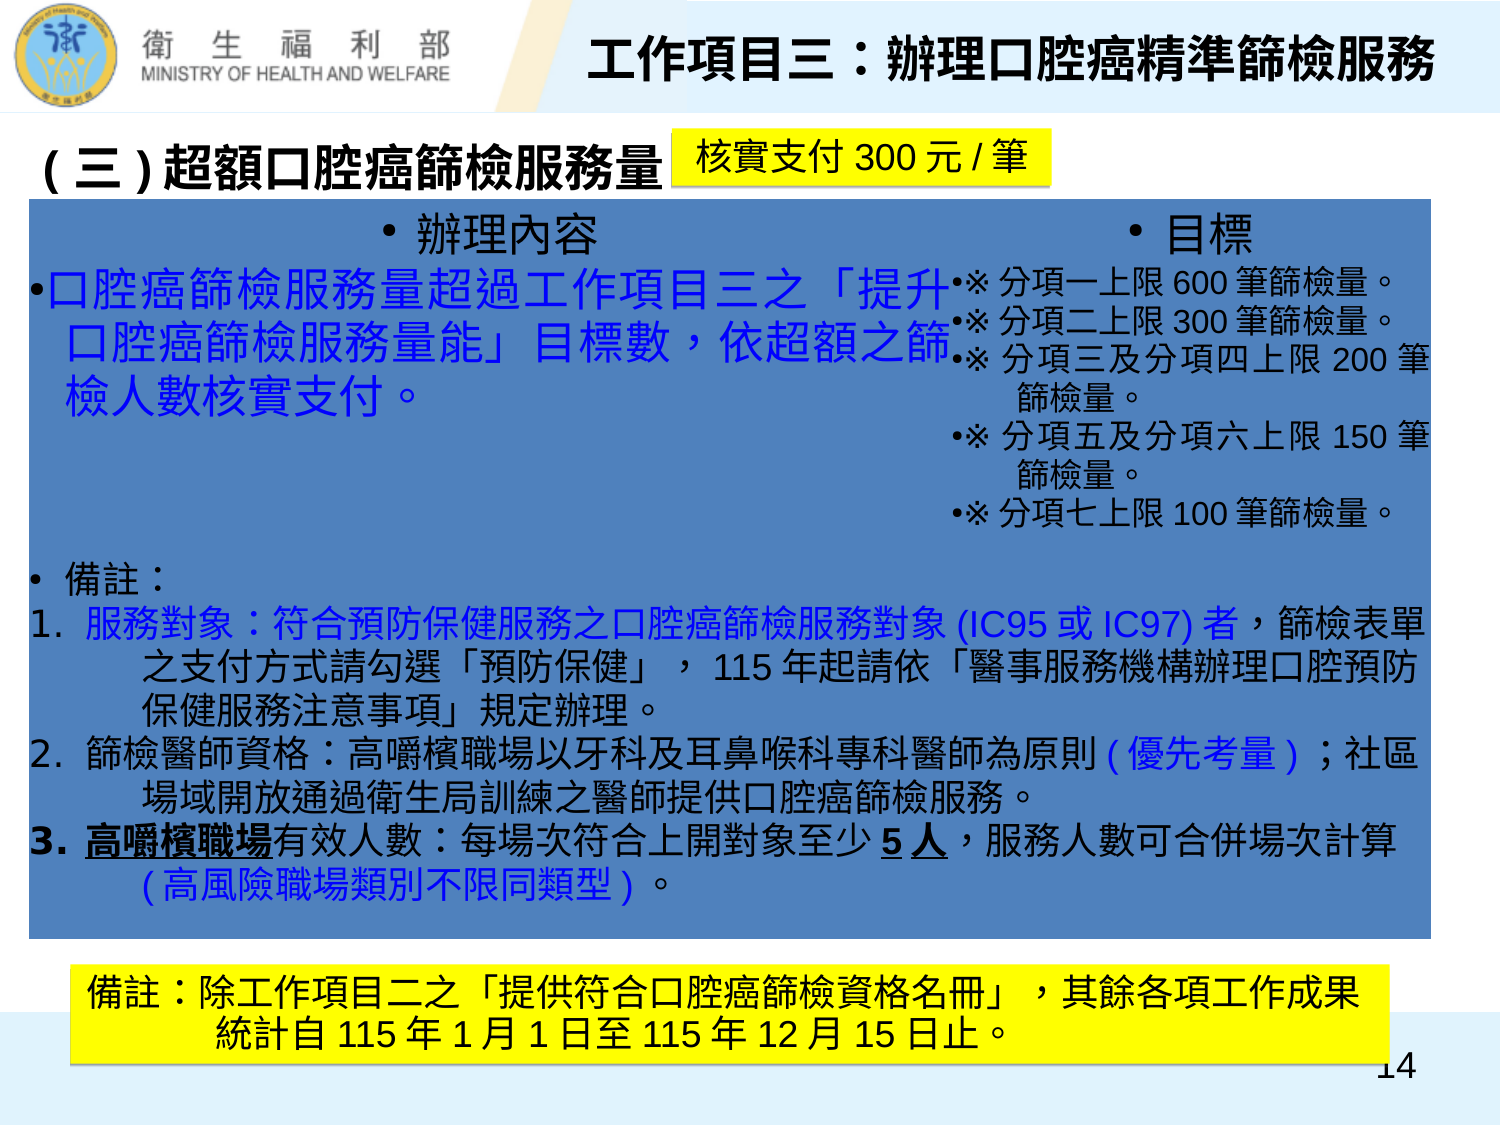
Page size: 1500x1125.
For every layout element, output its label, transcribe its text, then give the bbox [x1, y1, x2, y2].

table_cell 備註： 服務對象：符合預防保健服務之口腔癌篩檢服務對象(IC95或IC97)者，篩檢表單之支付方式請勾選「預防保健」，115年起請依「醫事服務機構辦理口腔預防保健服務注意事項」規定辦理。 篩檢醫師資格：高嚼檳職場以牙科及耳鼻喉科專科醫師為原則(優先考量)；社區場域開放通過衛生局訓練之醫師提供口腔癌篩檢服務。 高嚼檳職場有效人數：每場次符合上開對象至少5人，服務人數可合併場次計算(高風險職場類別不限同類型)。 [29, 559, 1431, 939]
table_cell ※分項一上限600筆篩檢量。 ※分項二上限300筆篩檢量。 ※分項三及分項四上限200筆篩檢量。 ※分項五及分項六上限150筆篩檢量。 ※分項七上限100筆篩檢量。 [951, 264, 1431, 559]
text_box 核實支付300元/筆 [671, 128, 1052, 186]
text_box 工作項目三：辦理口腔癌精準篩檢服務 [571, 19, 1474, 95]
text_box 14 [1360, 1033, 1459, 1094]
table_header 辦理內容 [29, 199, 951, 264]
text_box 備註：除工作項目二之「提供符合口腔癌篩檢資格名冊」，其餘各項工作成果 統計自115年1月1日至115年12月15日止。 [70, 964, 1390, 1064]
table_cell 口腔癌篩檢服務量超過工作項目三之「提升口腔癌篩檢服務量能」目標數，依超額之篩檢人數核實支付。 [29, 264, 951, 559]
table_header 目標 [951, 199, 1431, 264]
text_box (三)超額口腔癌篩檢服務量 [29, 99, 1471, 195]
